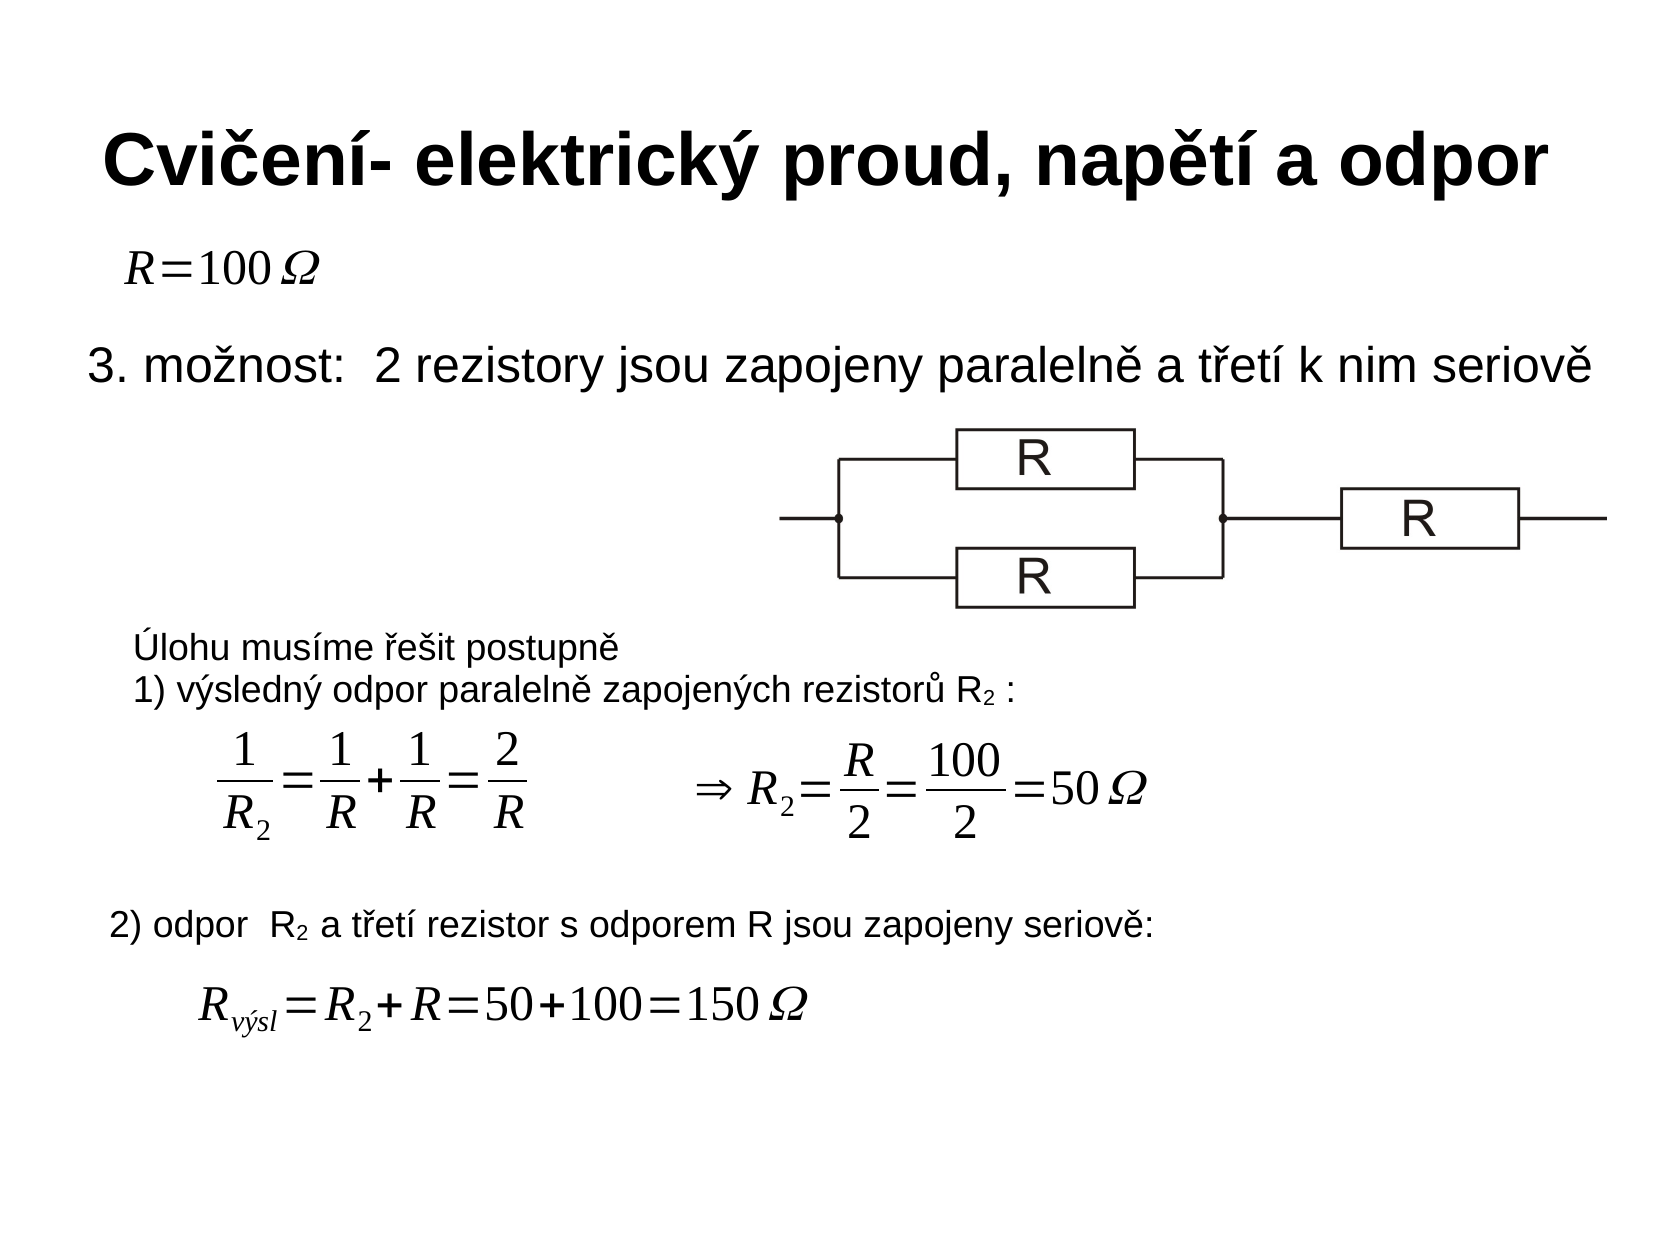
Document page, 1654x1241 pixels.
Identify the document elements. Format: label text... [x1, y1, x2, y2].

title Cvičení- elektrický proud, napětí a odpor [82, 94, 1571, 225]
chart [209, 720, 541, 848]
chart [687, 730, 1158, 851]
subtitle [82, 401, 1607, 1055]
text_box 2) odpor R2 a třetí rezistor s odporem R jsou zapojeny seriově: [94, 890, 1406, 960]
picture [779, 400, 1607, 637]
chart [188, 975, 820, 1040]
chart [114, 238, 331, 296]
text_box 3. možnost: 2 rezistory jsou zapojeny paralelně a třetí k nim seriově [35, 329, 1630, 401]
text_box Úlohu musíme řešit postupně 1) výsledný odpor paralelně zapojených rezistorů R2 : [118, 612, 1123, 725]
